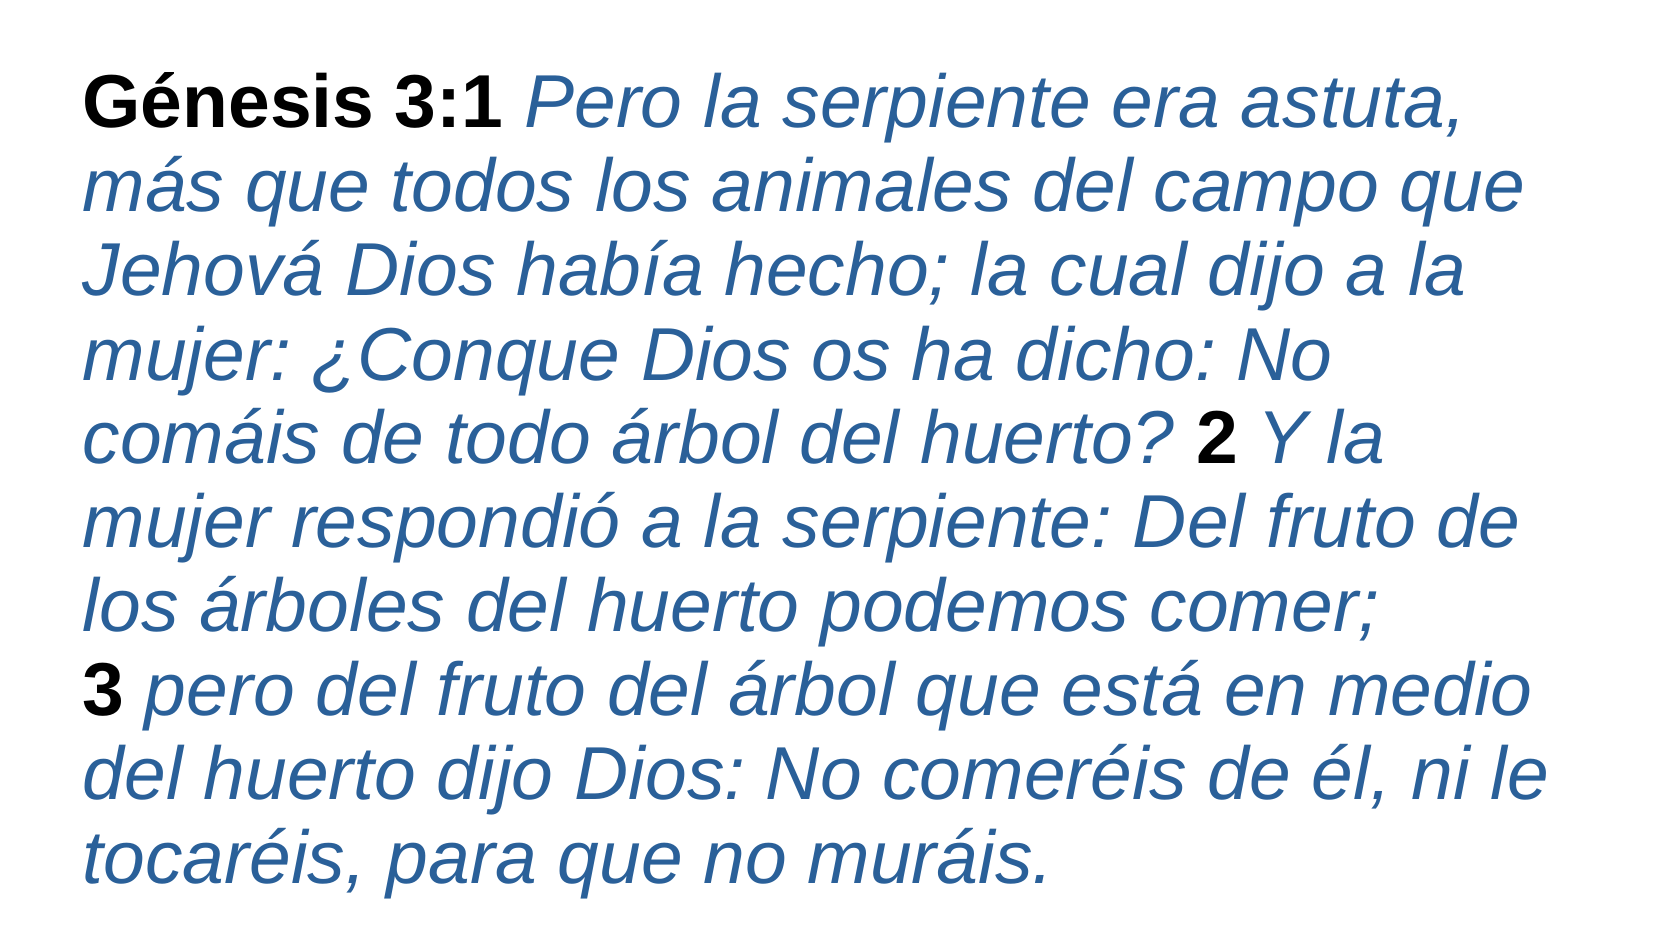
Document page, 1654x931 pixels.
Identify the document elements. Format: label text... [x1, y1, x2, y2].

list Génesis 3:1 Pero la serpiente era astuta, más que todos los animales del campo que Jehová Dios había hecho; la cual dijo a la mujer: ¿Conque Dios os ha dicho: No comáis de todo árbol del huerto? 2 Y la mujer respondió a la serpiente: Del fruto de los árboles del huerto podemos comer; 3 pero del fruto del árbol que está en medio del huerto dijo Dios: No comeréis de él, ni le tocaréis, para que no muráis. [82, 60, 1571, 916]
